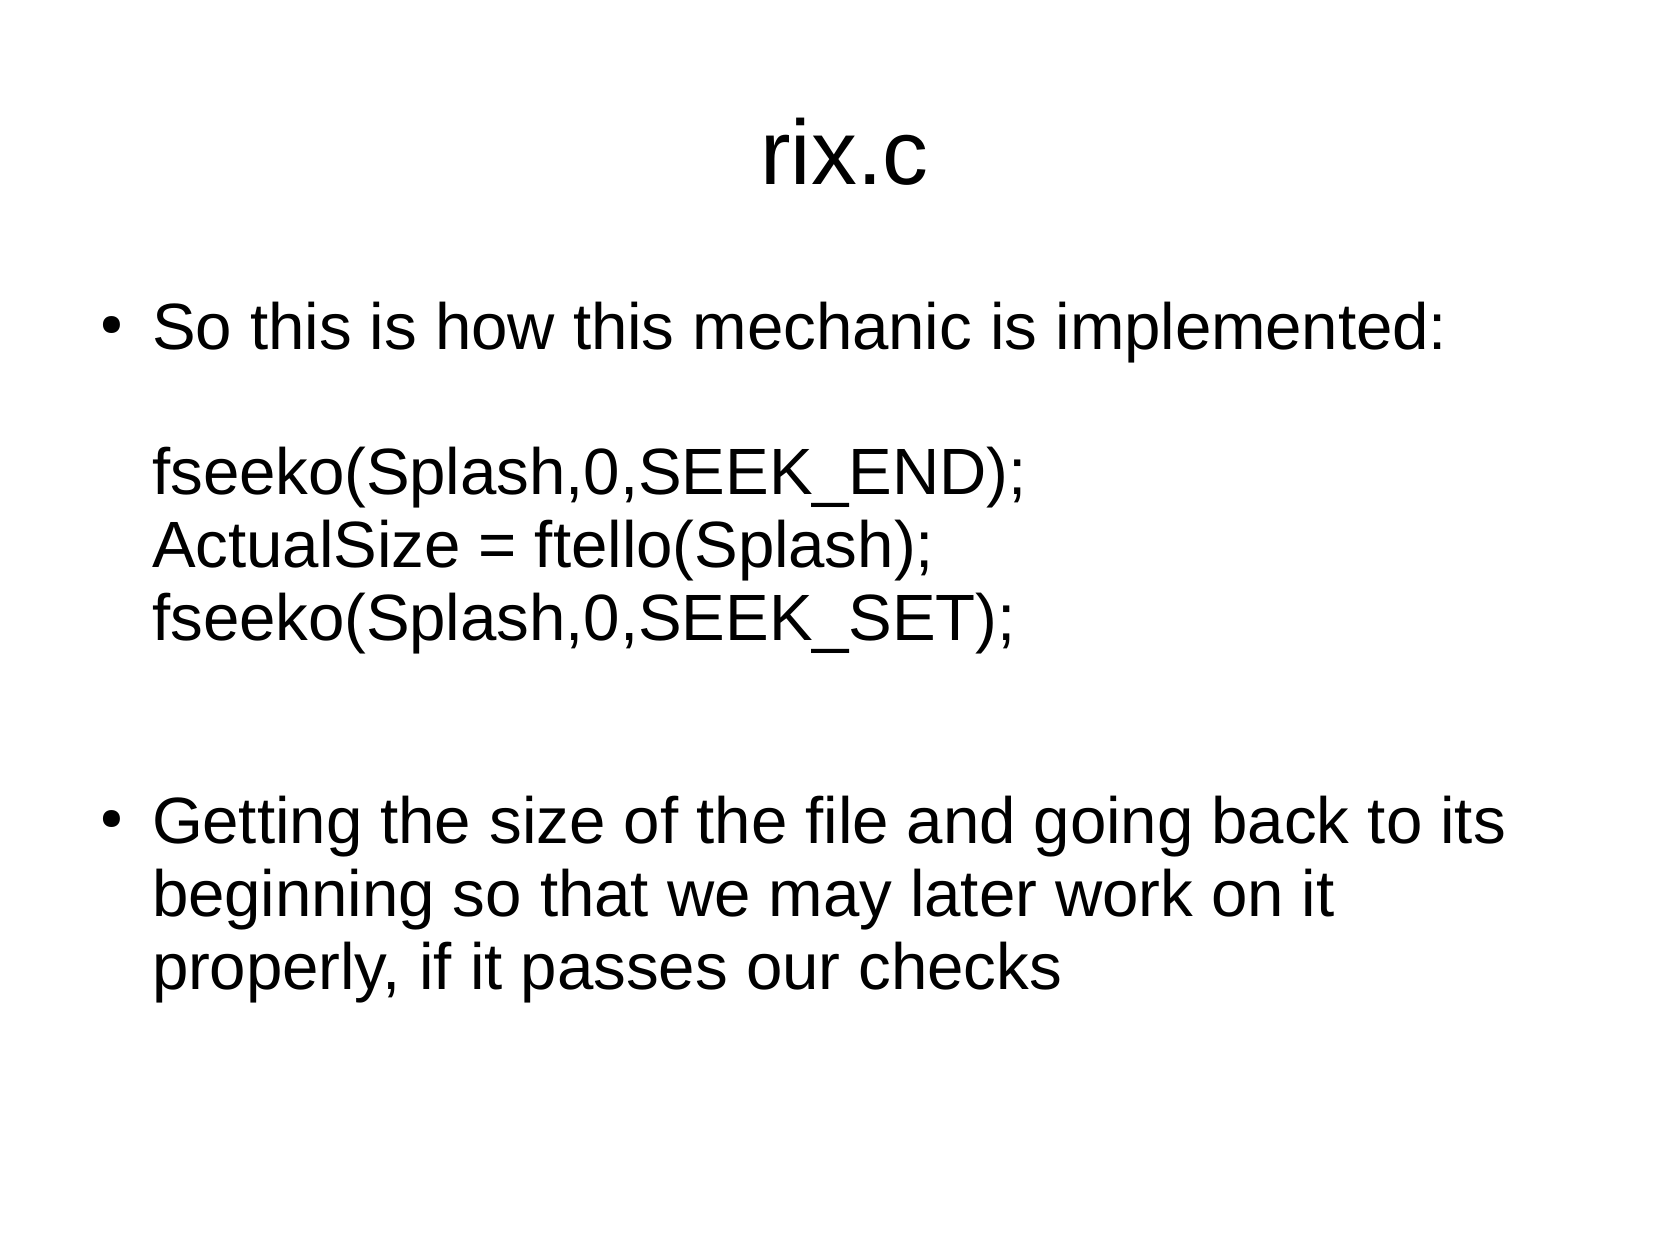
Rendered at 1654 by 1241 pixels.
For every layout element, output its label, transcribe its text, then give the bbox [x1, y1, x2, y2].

list So this is how this mechanic is implemented: fseeko(Splash,0,SEEK_END); ActualSize = ftello(Splash); fseeko(Splash,0,SEEK_SET); Getting the size of the file and going back to its beginning so that we may later work on it properly, if it passes our checks [82, 290, 1571, 1010]
title rix.c [82, 49, 1571, 257]
